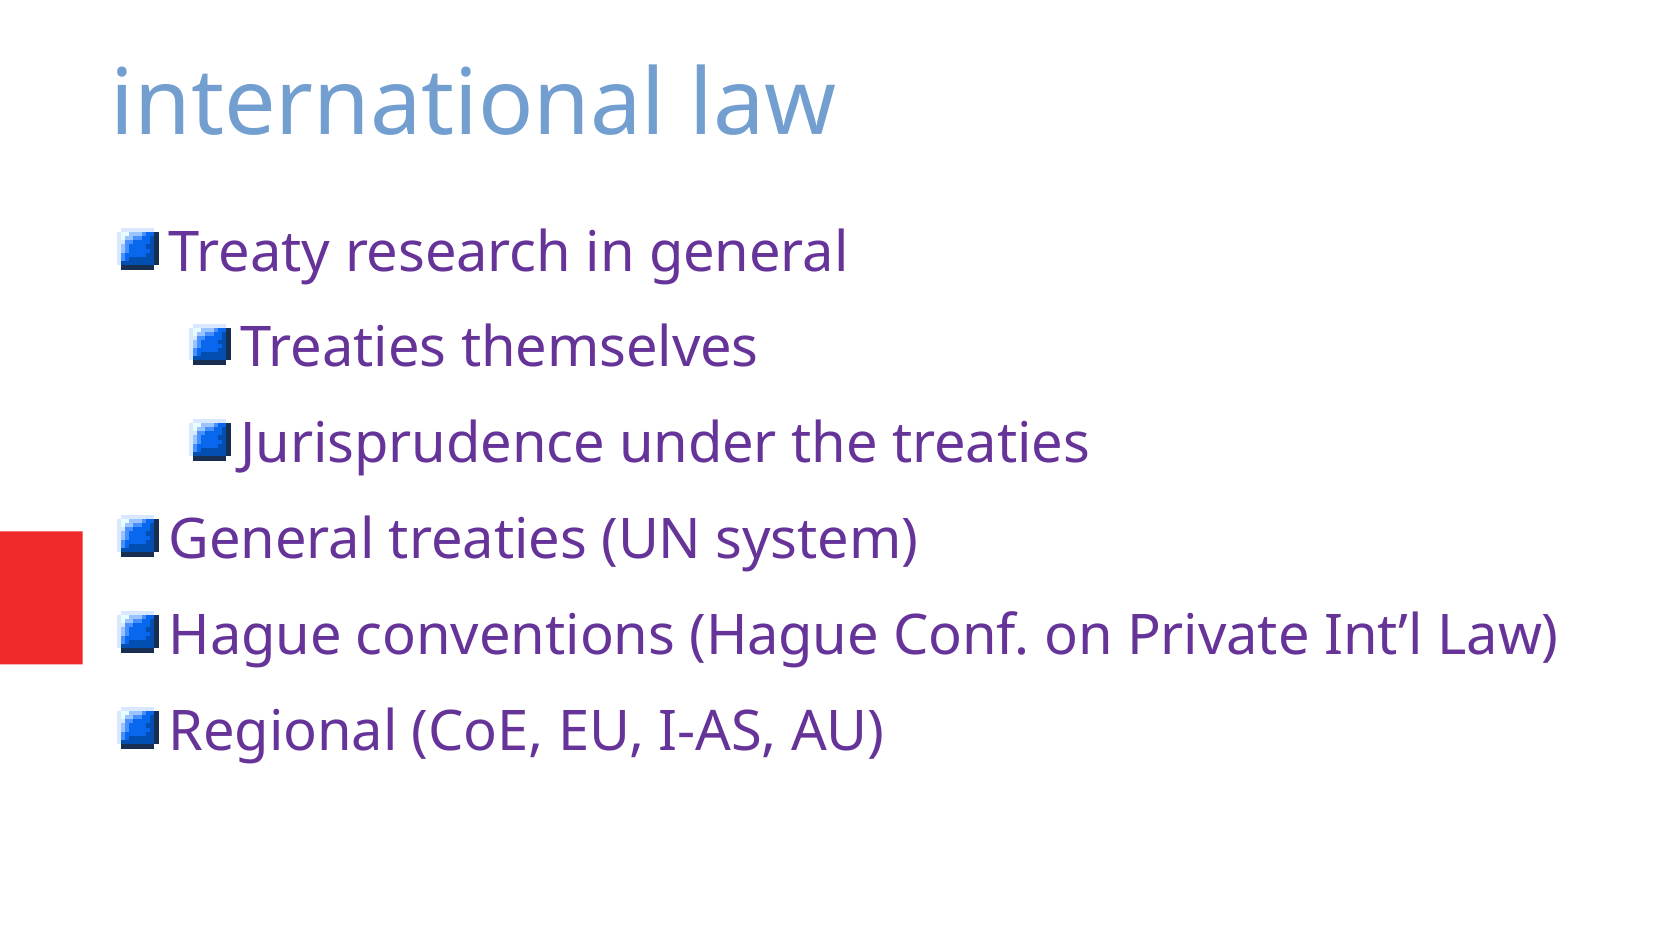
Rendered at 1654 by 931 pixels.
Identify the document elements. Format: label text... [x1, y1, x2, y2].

picture [117, 228, 159, 270]
picture [117, 707, 159, 749]
text_box Treaty research in general Treaties themselves Jurisprudence under the treaties General treaties (UN system) Hague conventions (Hague Conf. on Private Int’l Law) Regional (CoE, EU, I-AS, AU) [100, 215, 1575, 825]
picture [117, 611, 159, 653]
picture [189, 419, 231, 461]
picture [117, 515, 159, 557]
picture [189, 324, 231, 365]
text_box international law [110, 43, 1586, 154]
